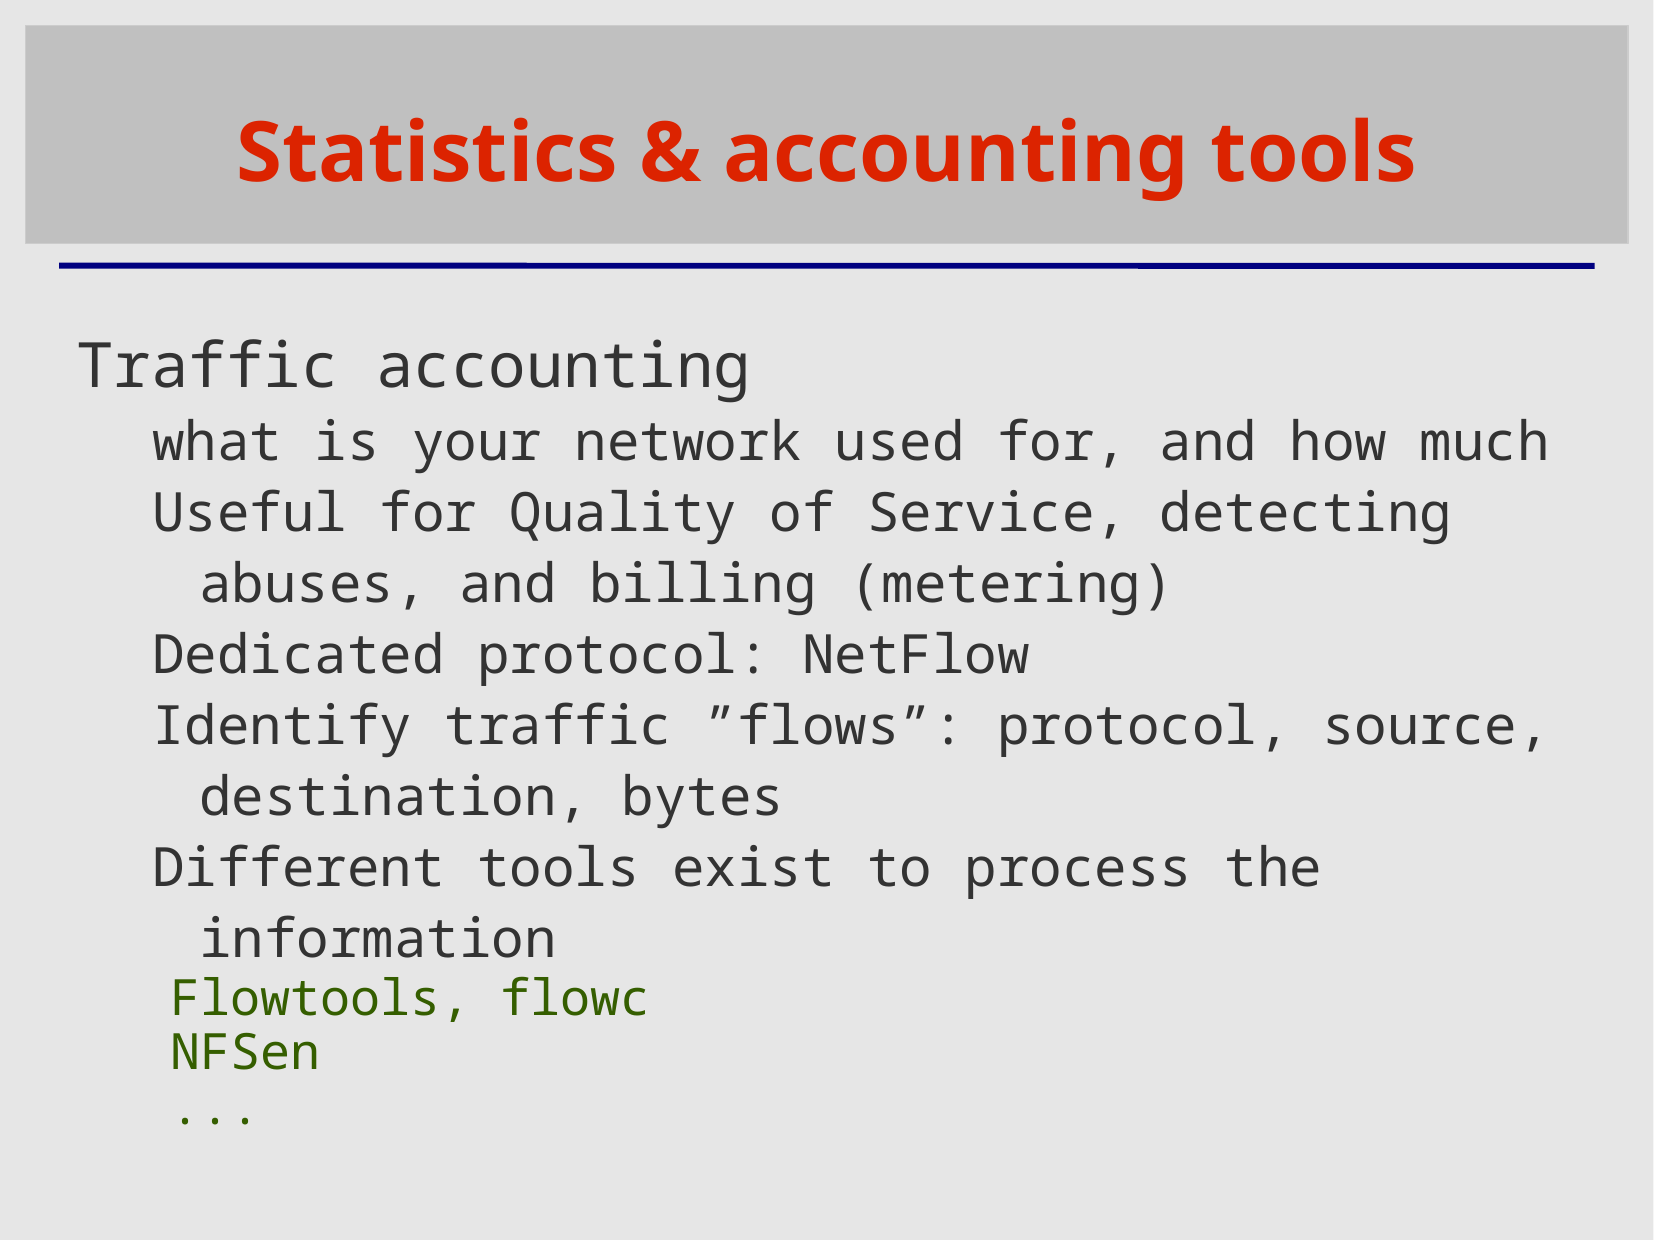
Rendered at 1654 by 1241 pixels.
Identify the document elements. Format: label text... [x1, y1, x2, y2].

title Statistics & accounting tools [121, 46, 1534, 254]
list Traffic accounting what is your network used for, and how much Useful for Quality of Service, detecting abuses, and billing (metering)‏ Dedicated protocol: NetFlow Identify traffic ”flows”: protocol, source, destination, bytes Different tools exist to process the information Flowtools, flowc NFSen ... [59, 322, 1595, 1132]
